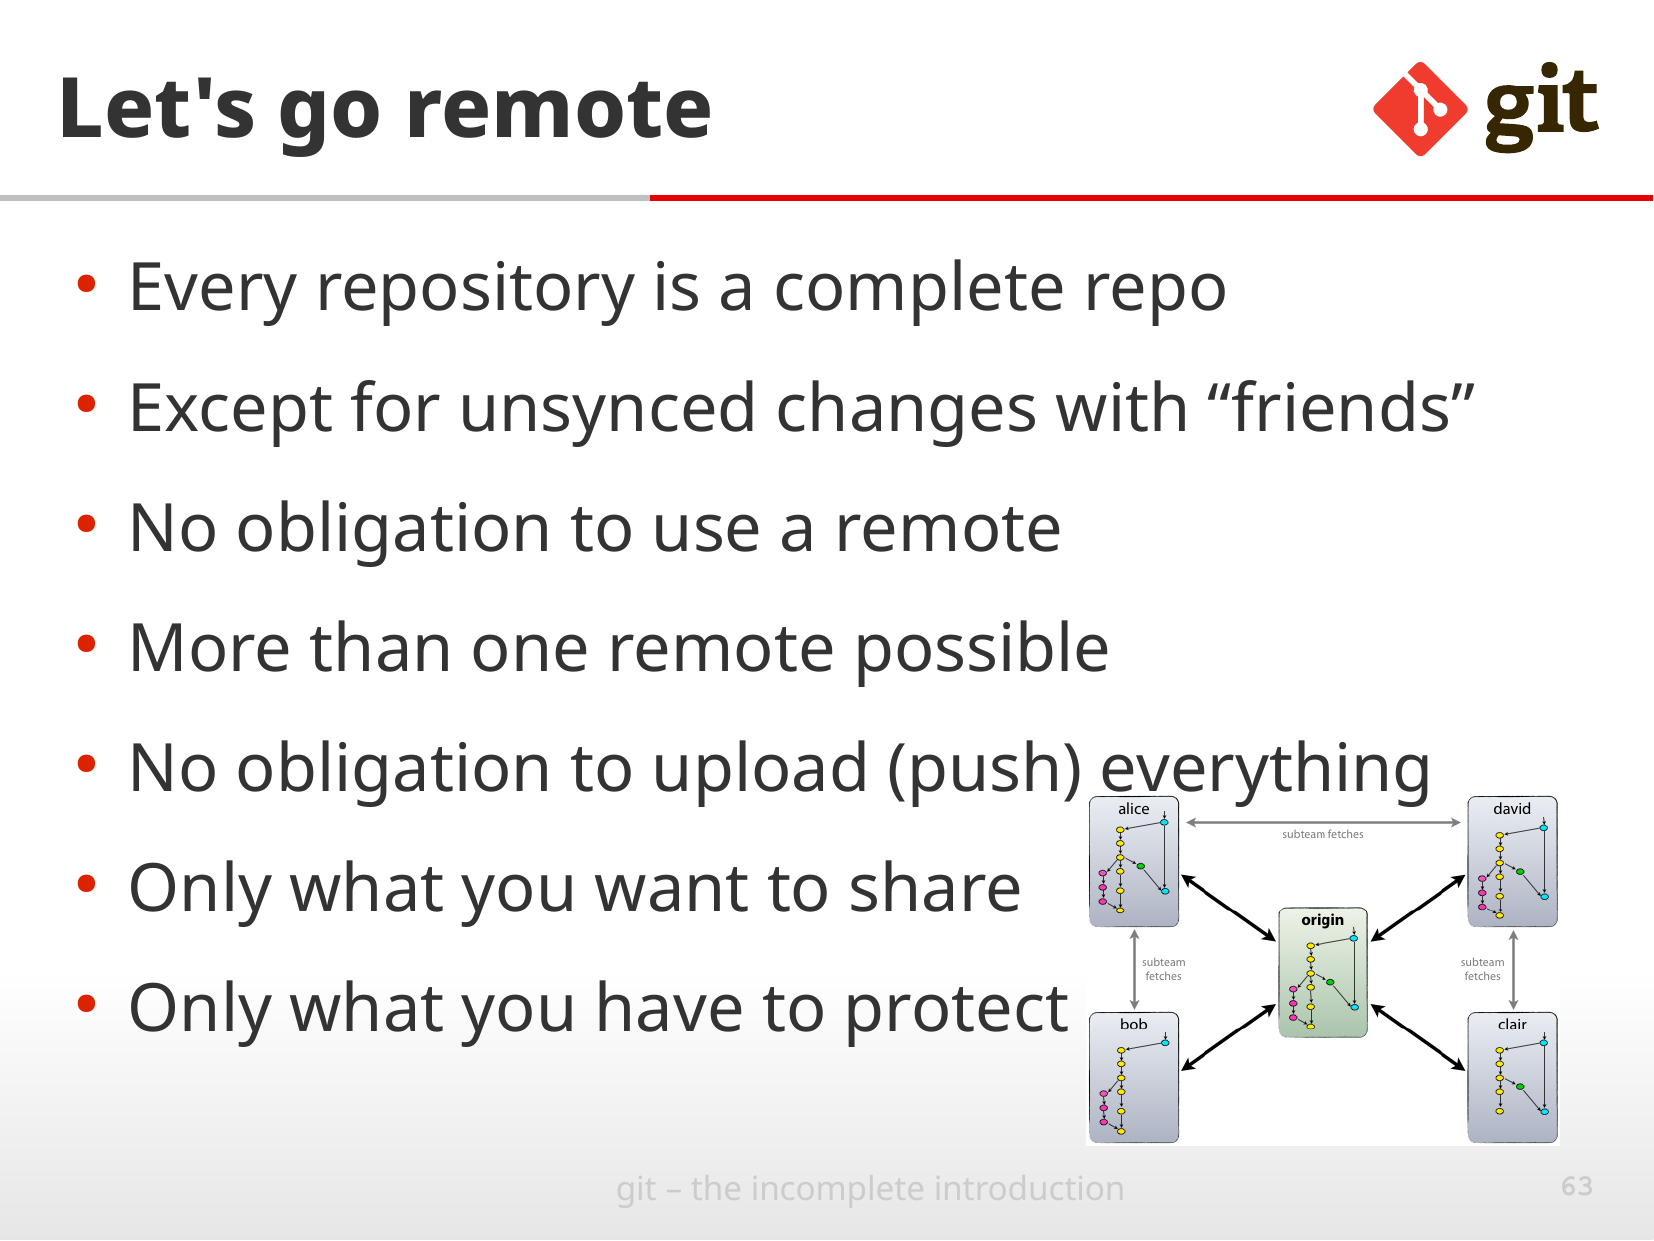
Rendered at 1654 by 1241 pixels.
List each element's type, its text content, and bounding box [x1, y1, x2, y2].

picture [1086, 1133, 1560, 1146]
list Every repository is a complete repo Except for unsynced changes with “friends” No obligation to use a remote More than one remote possible No obligation to upload (push) everything Only what you want to share Only what you have to protect [56, 239, 1595, 1133]
title Let's go remote [56, 36, 1546, 175]
